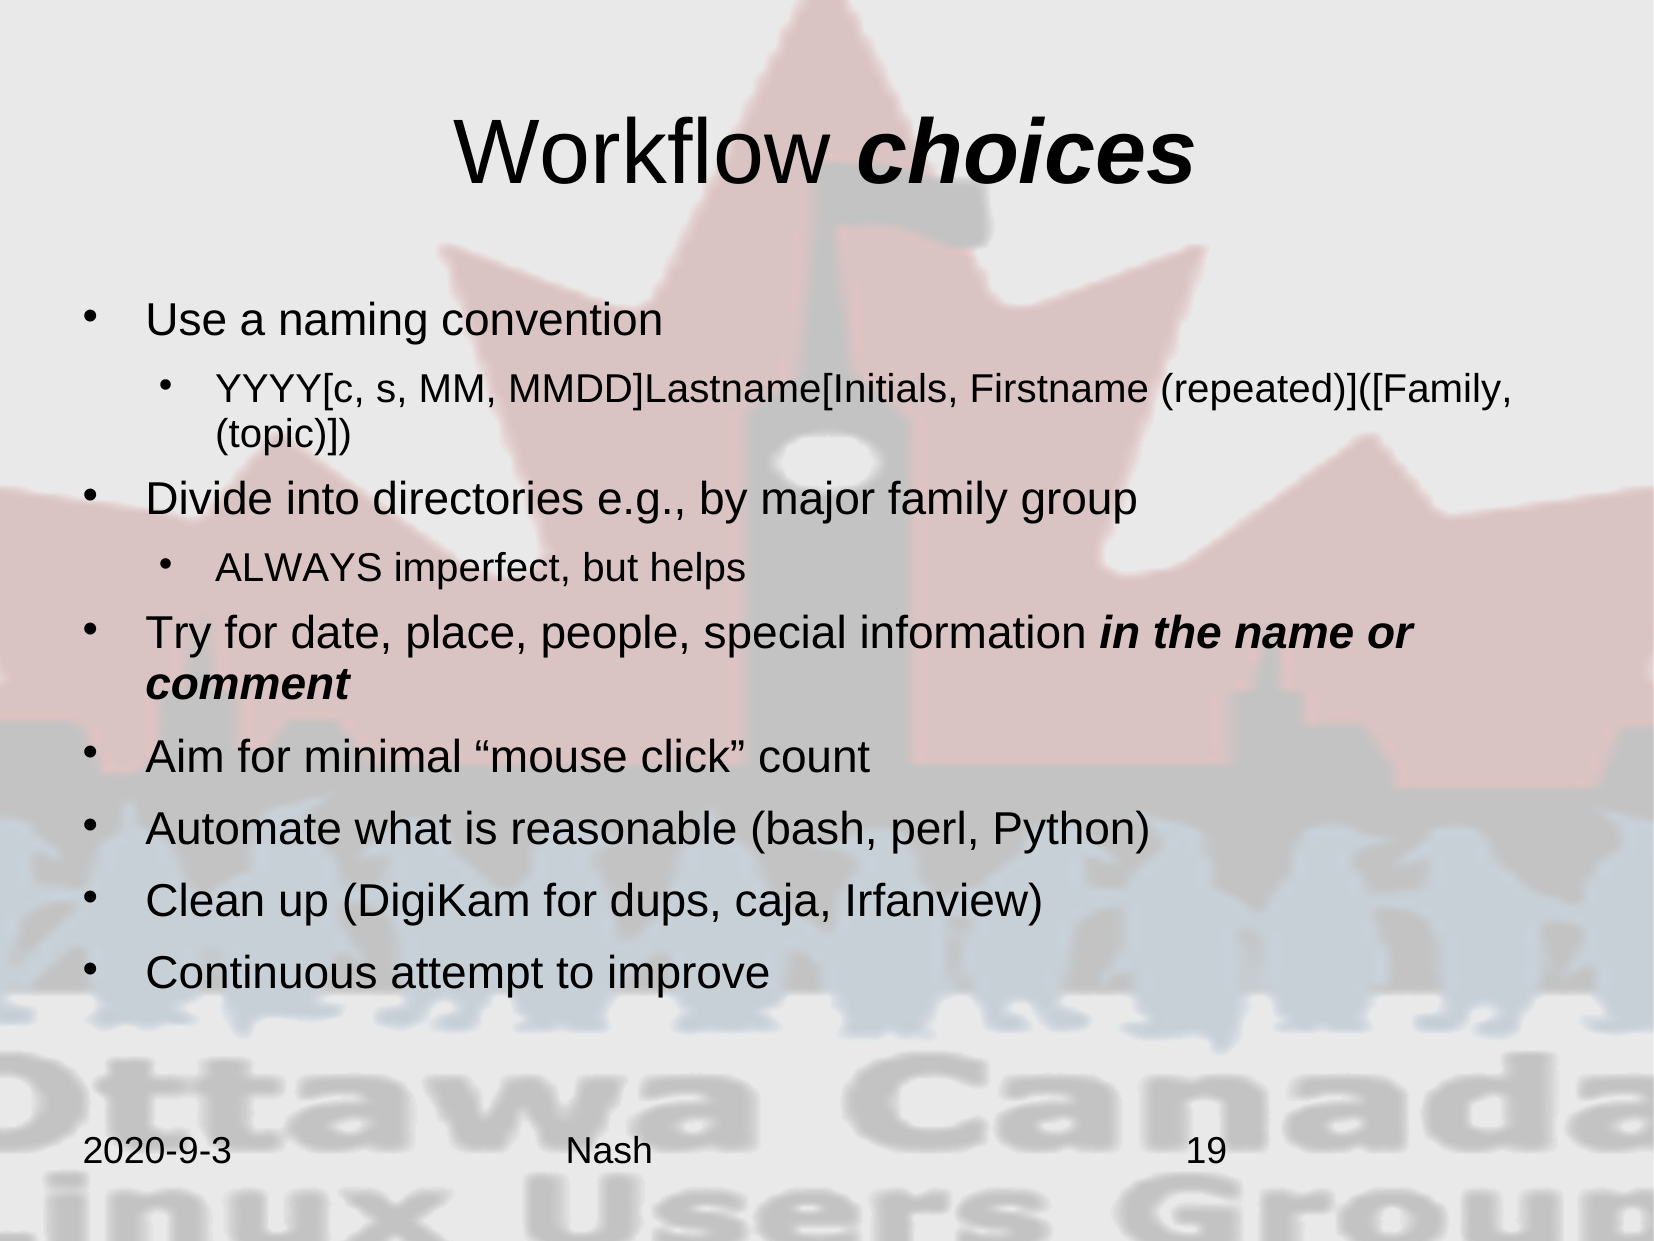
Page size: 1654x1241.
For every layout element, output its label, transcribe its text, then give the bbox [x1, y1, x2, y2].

list Use a naming convention YYYY[c, s, MM, MMDD]Lastname[Initials, Firstname (repeated)]([Family, (topic)]) Divide into directories e.g., by major family group ALWAYS imperfect, but helps Try for date, place, people, special information in the name or comment Aim for minimal “mouse click” count Automate what is reasonable (bash, perl, Python) Clean up (DigiKam for dups, caja, Irfanview) Continuous attempt to improve [82, 290, 1569, 1008]
title Workflow choices [82, 49, 1569, 255]
picture [0, 0, 1654, 1241]
